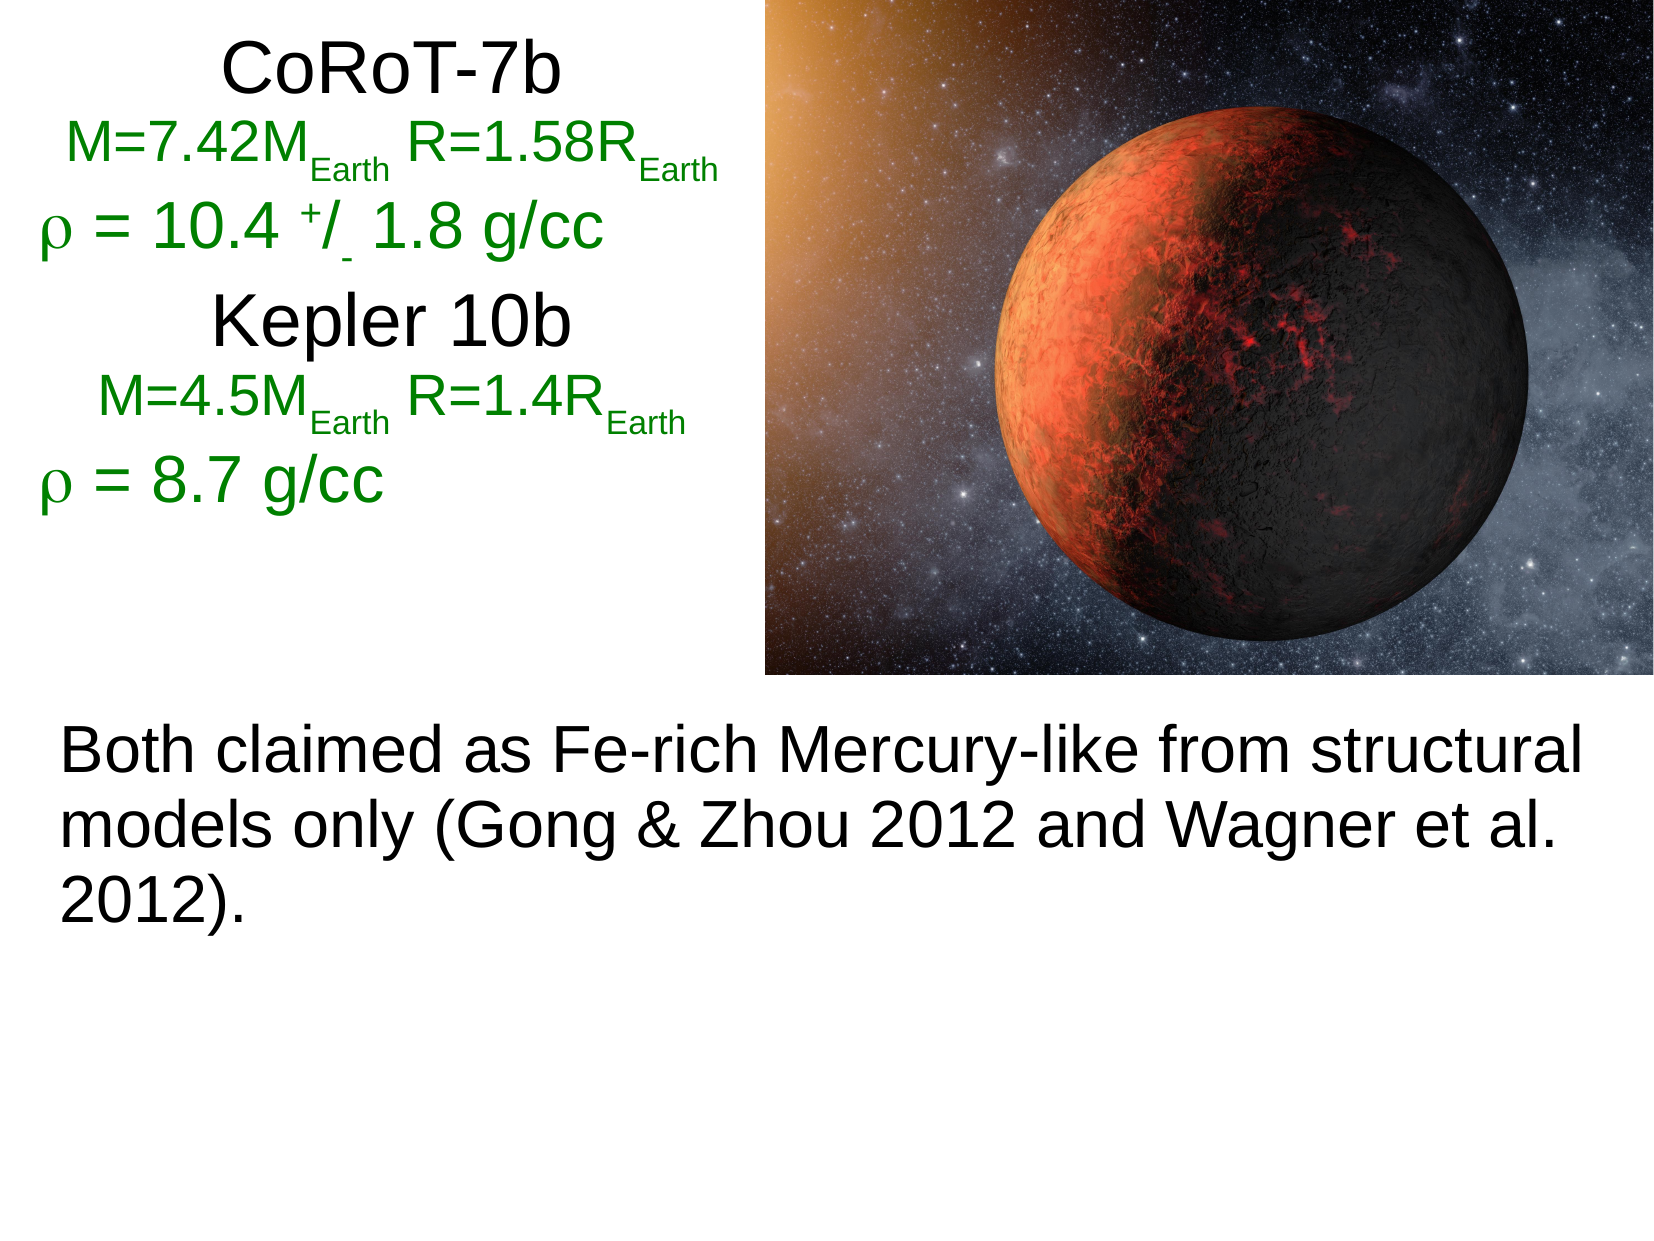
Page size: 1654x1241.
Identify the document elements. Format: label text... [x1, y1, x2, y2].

picture [765, 0, 1654, 676]
text_box CoRoT-7b M=7.42MEarth R=1.58REarth r = 10.4 +/- 1.8 g/cc Kepler 10b M=4.5MEarth R=1.4REarth r = 8.7 g/cc [24, 17, 760, 544]
text_box Both claimed as Fe-rich Mercury-like from structural models only (Gong & Zhou 2012 and Wagner et al. 2012). [45, 705, 1654, 945]
